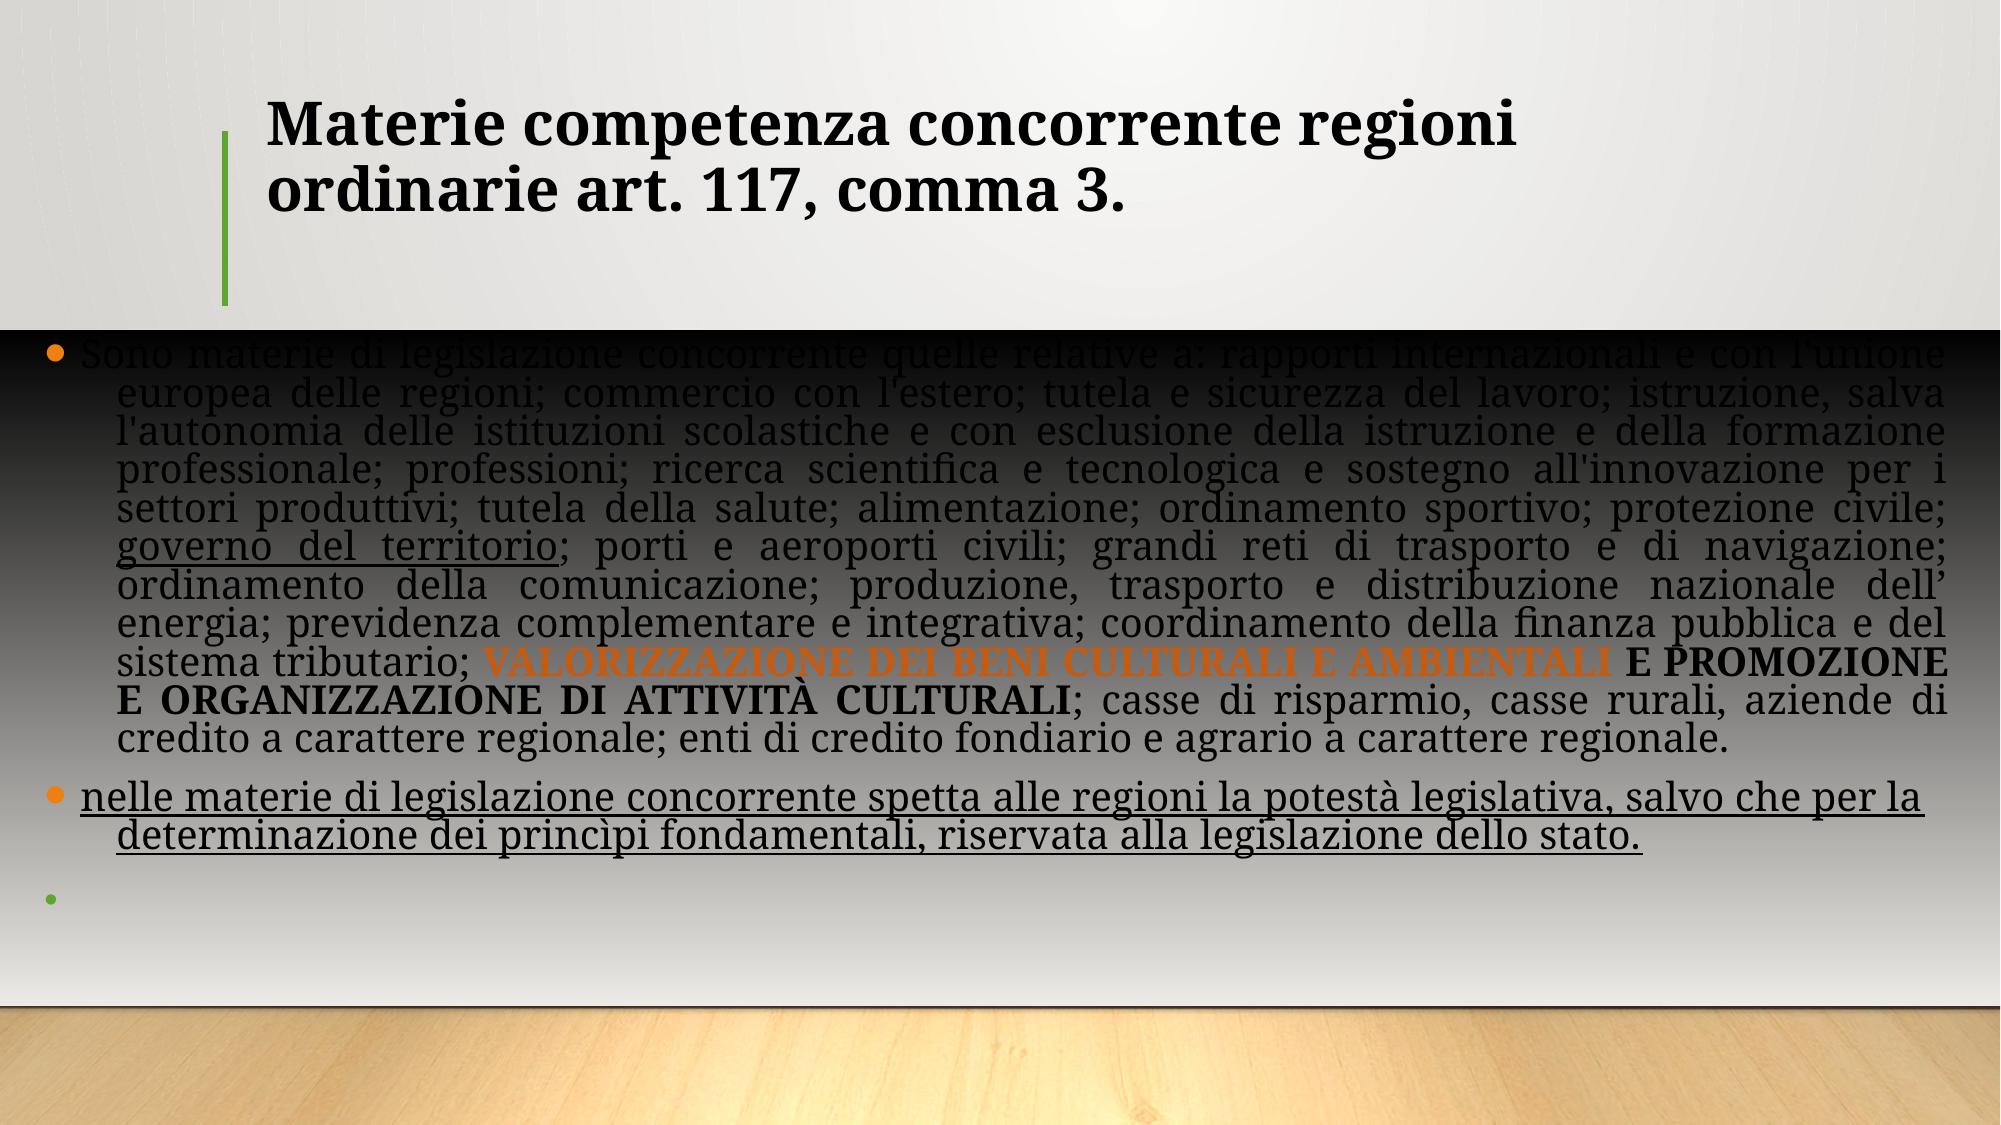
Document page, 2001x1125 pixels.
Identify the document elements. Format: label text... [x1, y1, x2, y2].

list Sono materie di legislazione concorrente quelle relative a: rapporti internazionali e con l'unione europea delle regioni; commercio con l'estero; tutela e sicurezza del lavoro; istruzione, salva l'autonomia delle istituzioni scolastiche e con esclusione della istruzione e della formazione professionale; professioni; ricerca scientifica e tecnologica e sostegno all'innovazione per i settori produttivi; tutela della salute; alimentazione; ordinamento sportivo; protezione civile; governo del territorio; porti e aeroporti civili; grandi reti di trasporto e di navigazione; ordinamento della comunicazione; produzione, trasporto e distribuzione nazionale dell’ energia; previdenza complementare e integrativa; coordinamento della finanza pubblica e del sistema tributario; VALORIZZAZIONE DEI BENI CULTURALI E AMBIENTALI E PROMOZIONE E ORGANIZZAZIONE DI ATTIVITÀ CULTURALI; casse di risparmio, casse rurali, aziende di credito a carattere regionale; enti di credito fondiario e agrario a carattere regionale. nelle materie di legislazione concorrente spetta alle regioni la potestà legislativa, salvo che per la determinazione dei princìpi fondamentali, riservata alla legislazione dello stato. [29, 330, 1964, 897]
title Materie competenza concorrente regioni ordinarie art. 117, comma 3. [251, 78, 1814, 305]
